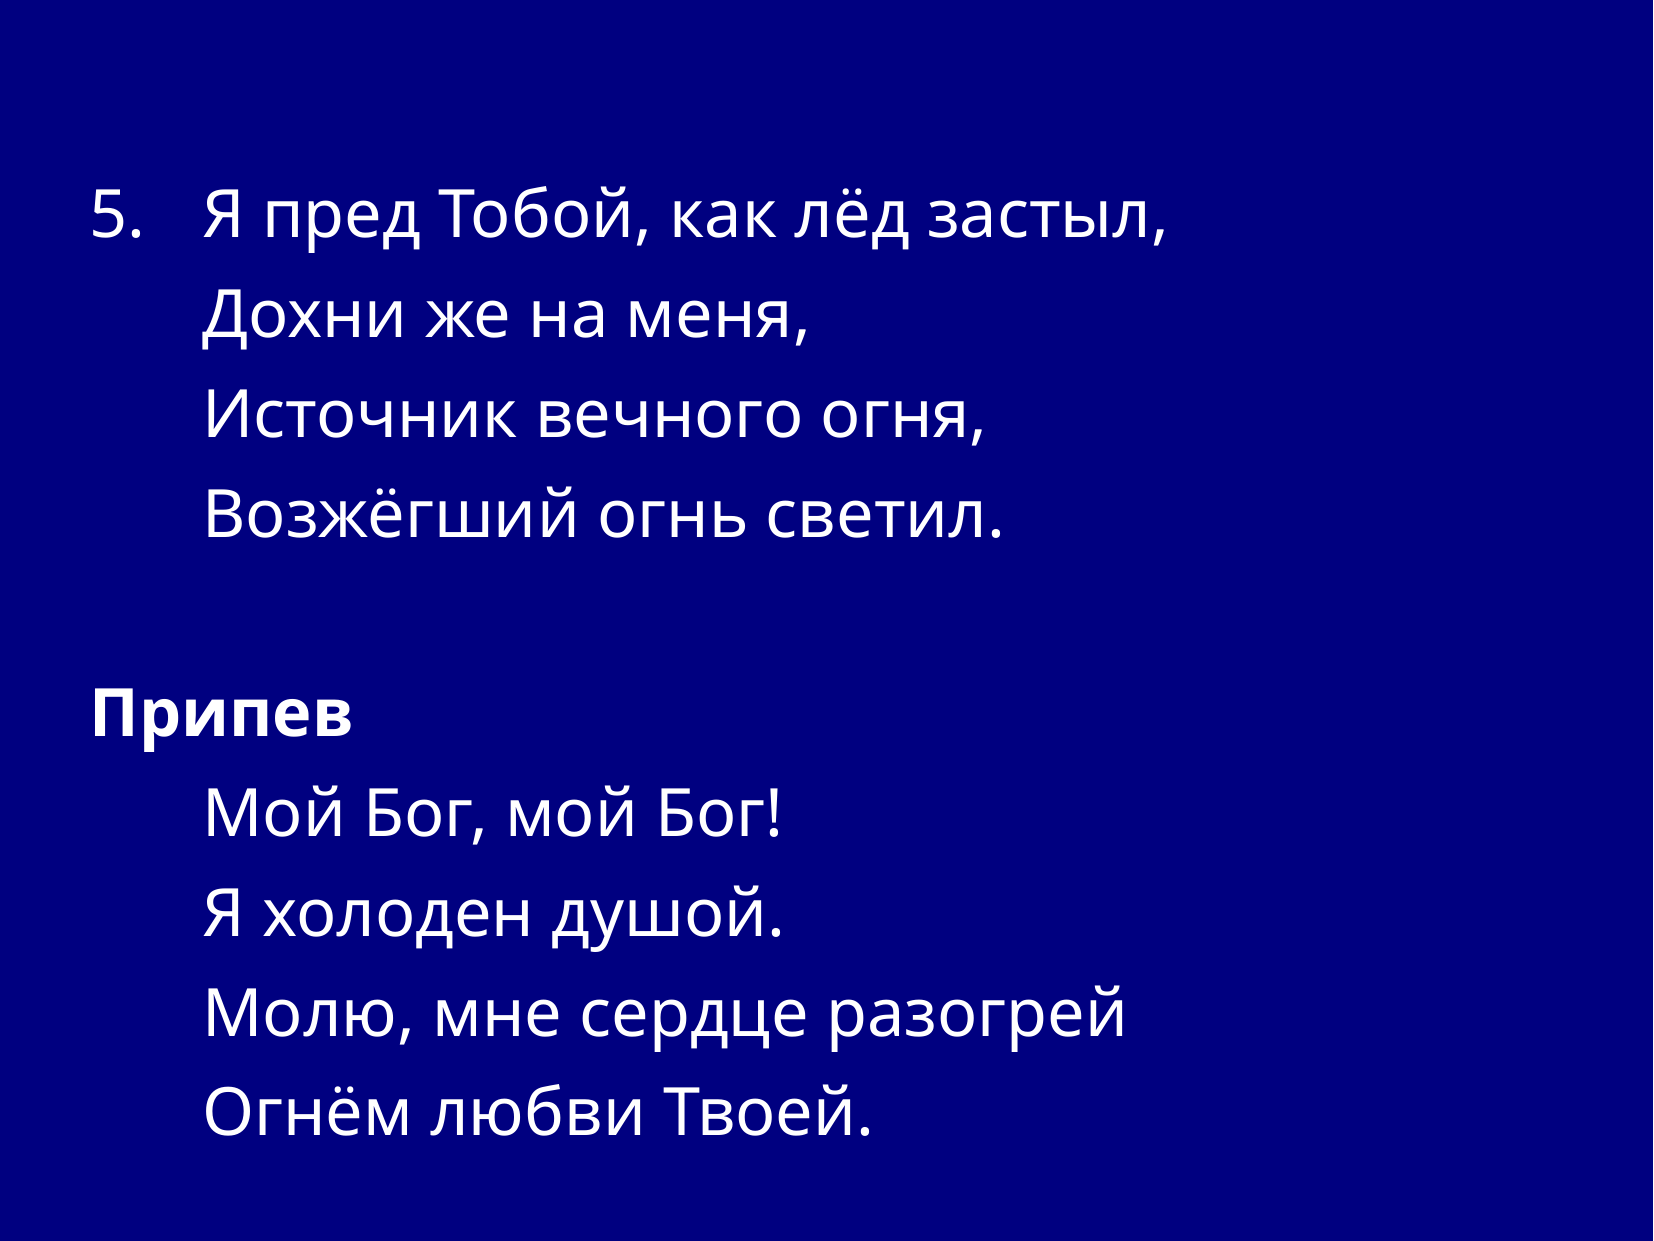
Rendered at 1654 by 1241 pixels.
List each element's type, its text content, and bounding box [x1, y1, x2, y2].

text_box 5. Я пред Тобой, как лёд застыл, Дохни же на меня, Источник вечного огня, Возжёгший огнь светил. Припев Мой Бог, мой Бог! Я холоден душой. Молю, мне сердце разогрей Огнём любви Твоей. [75, 150, 1576, 1163]
